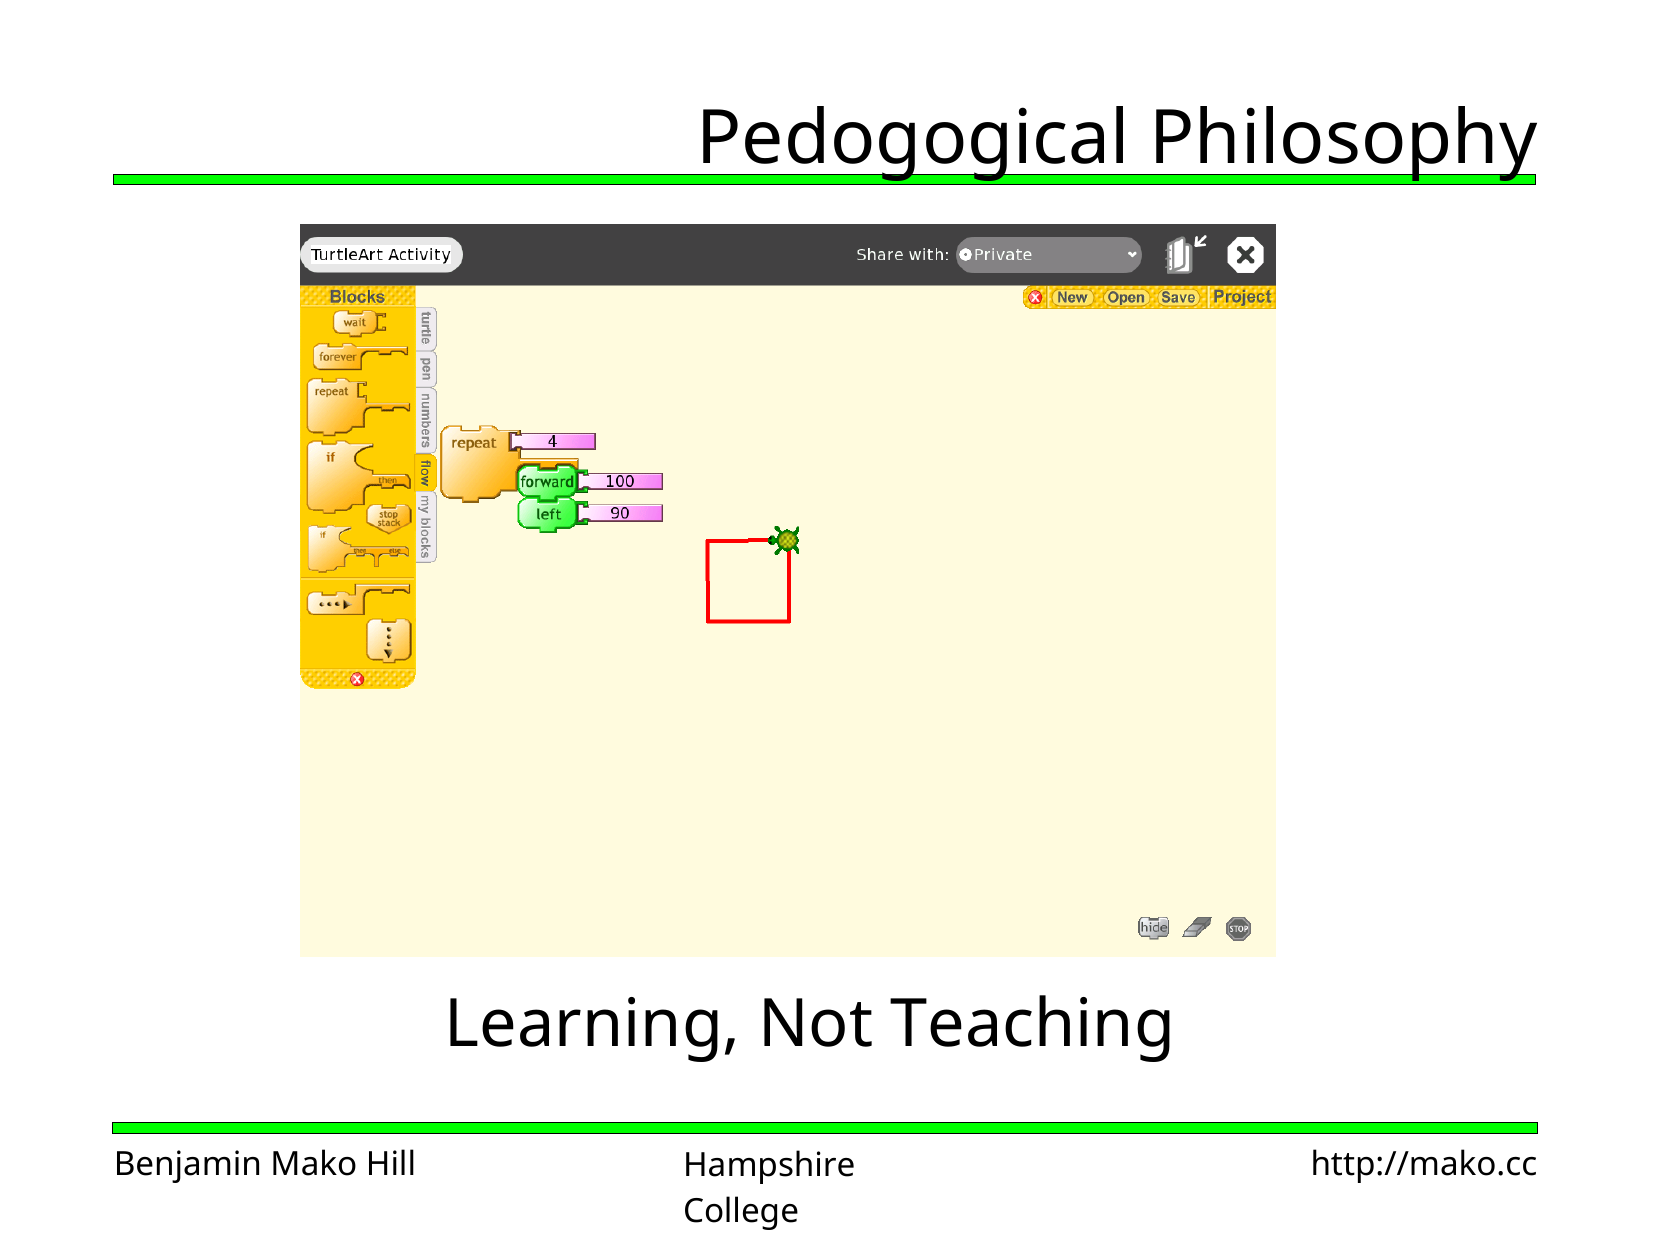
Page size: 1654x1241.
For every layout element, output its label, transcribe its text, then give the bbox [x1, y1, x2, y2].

title Pedogogical Philosophy [125, 70, 1538, 198]
list Learning, Not Teaching [112, 975, 1509, 1061]
picture [300, 224, 1276, 957]
